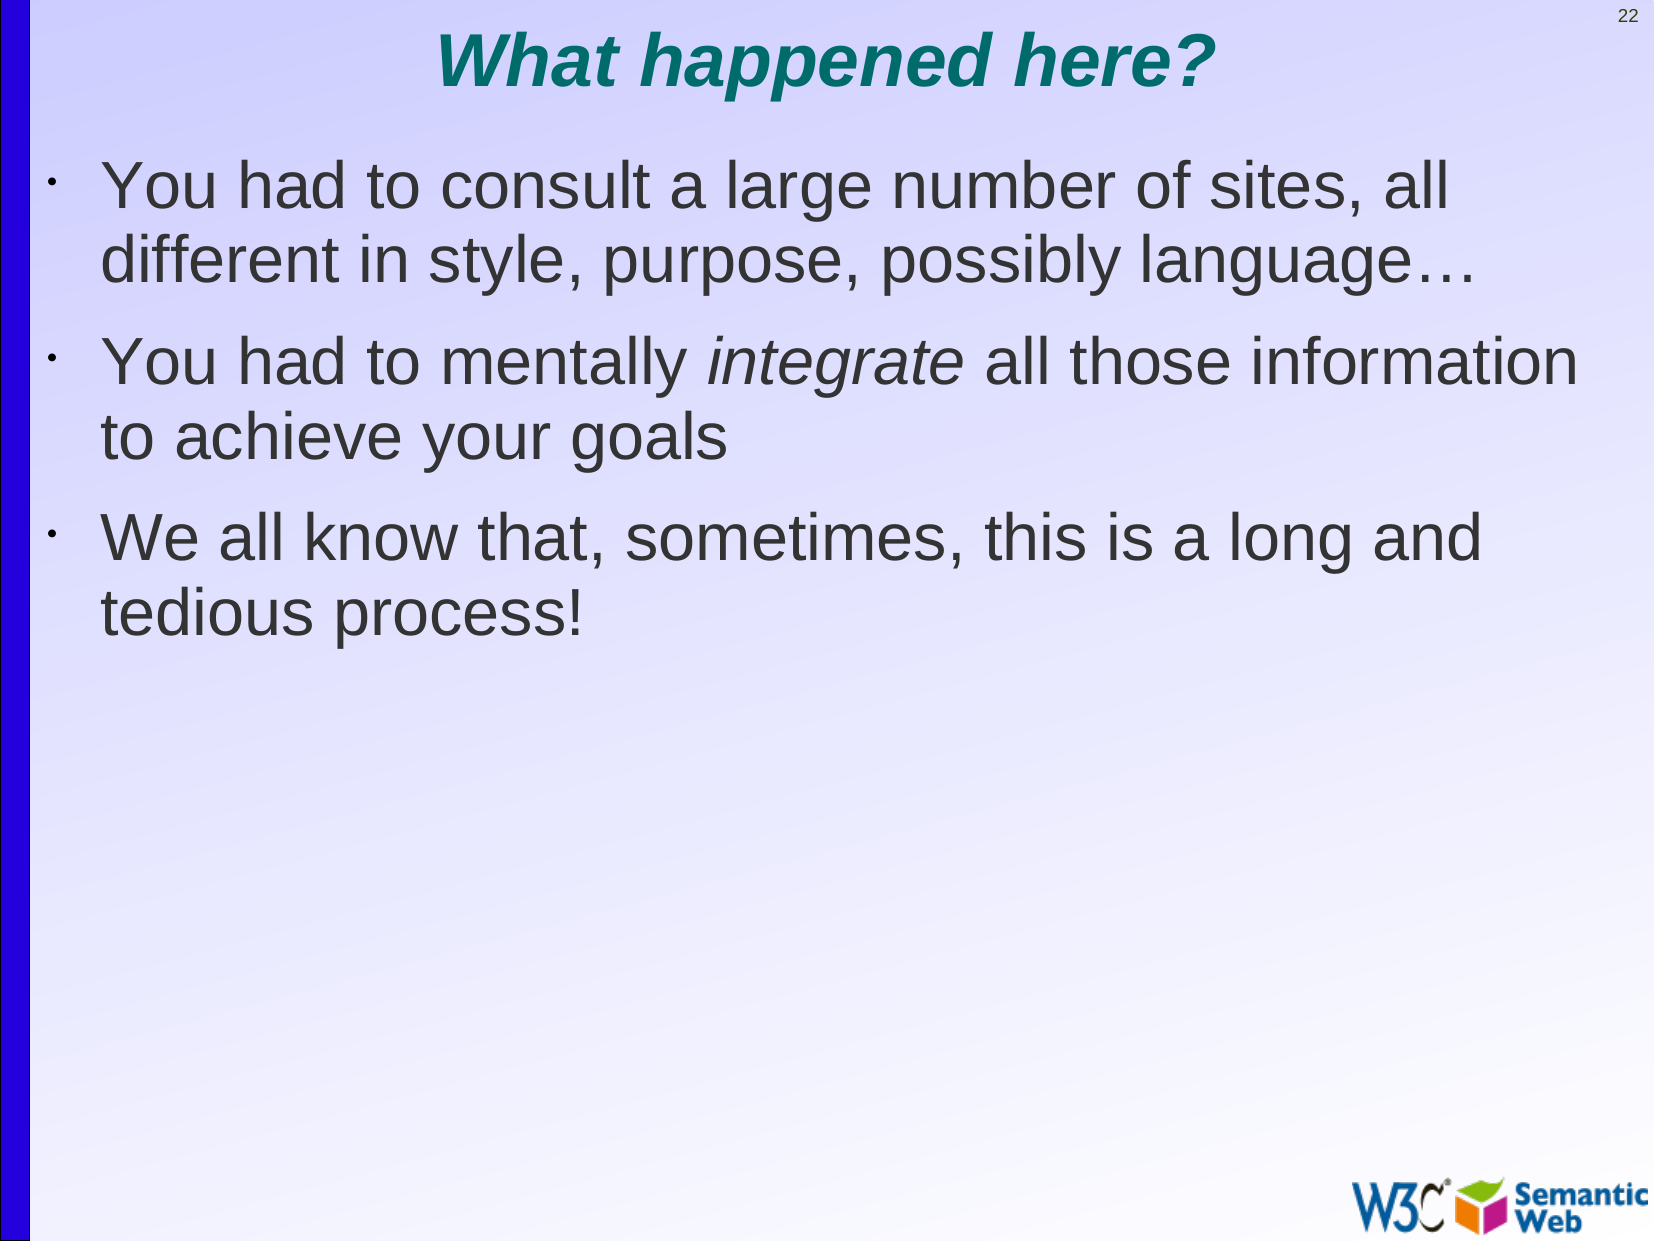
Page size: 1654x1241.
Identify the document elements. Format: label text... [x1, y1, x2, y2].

list You had to consult a large number of sites, all different in style, purpose, possibly language… You had to mentally integrate all those information to achieve your goals We all know that, sometimes, this is a long and tedious process! [29, 147, 1624, 1134]
title What happened here? [0, 0, 1654, 119]
picture [1352, 1175, 1648, 1235]
